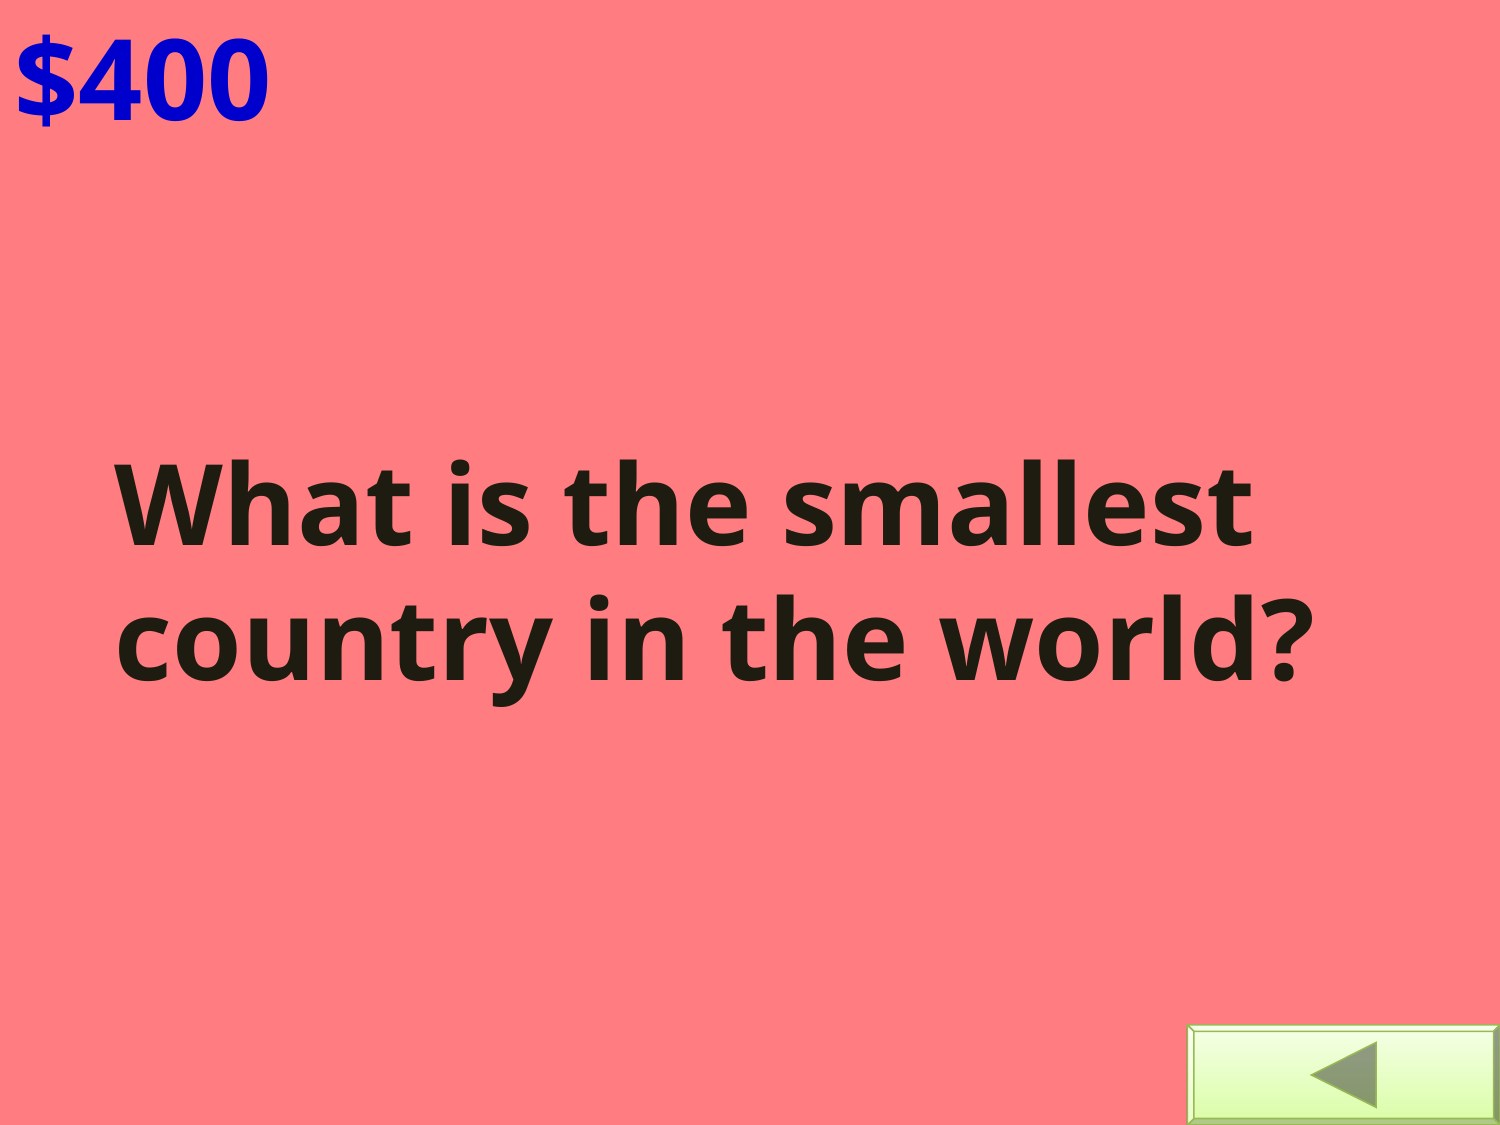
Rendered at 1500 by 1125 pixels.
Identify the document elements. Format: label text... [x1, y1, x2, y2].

text_box What is the smallest country in the world? [99, 424, 1500, 711]
text_box [1189, 1025, 1500, 1125]
text_box $400 [0, 0, 1426, 151]
